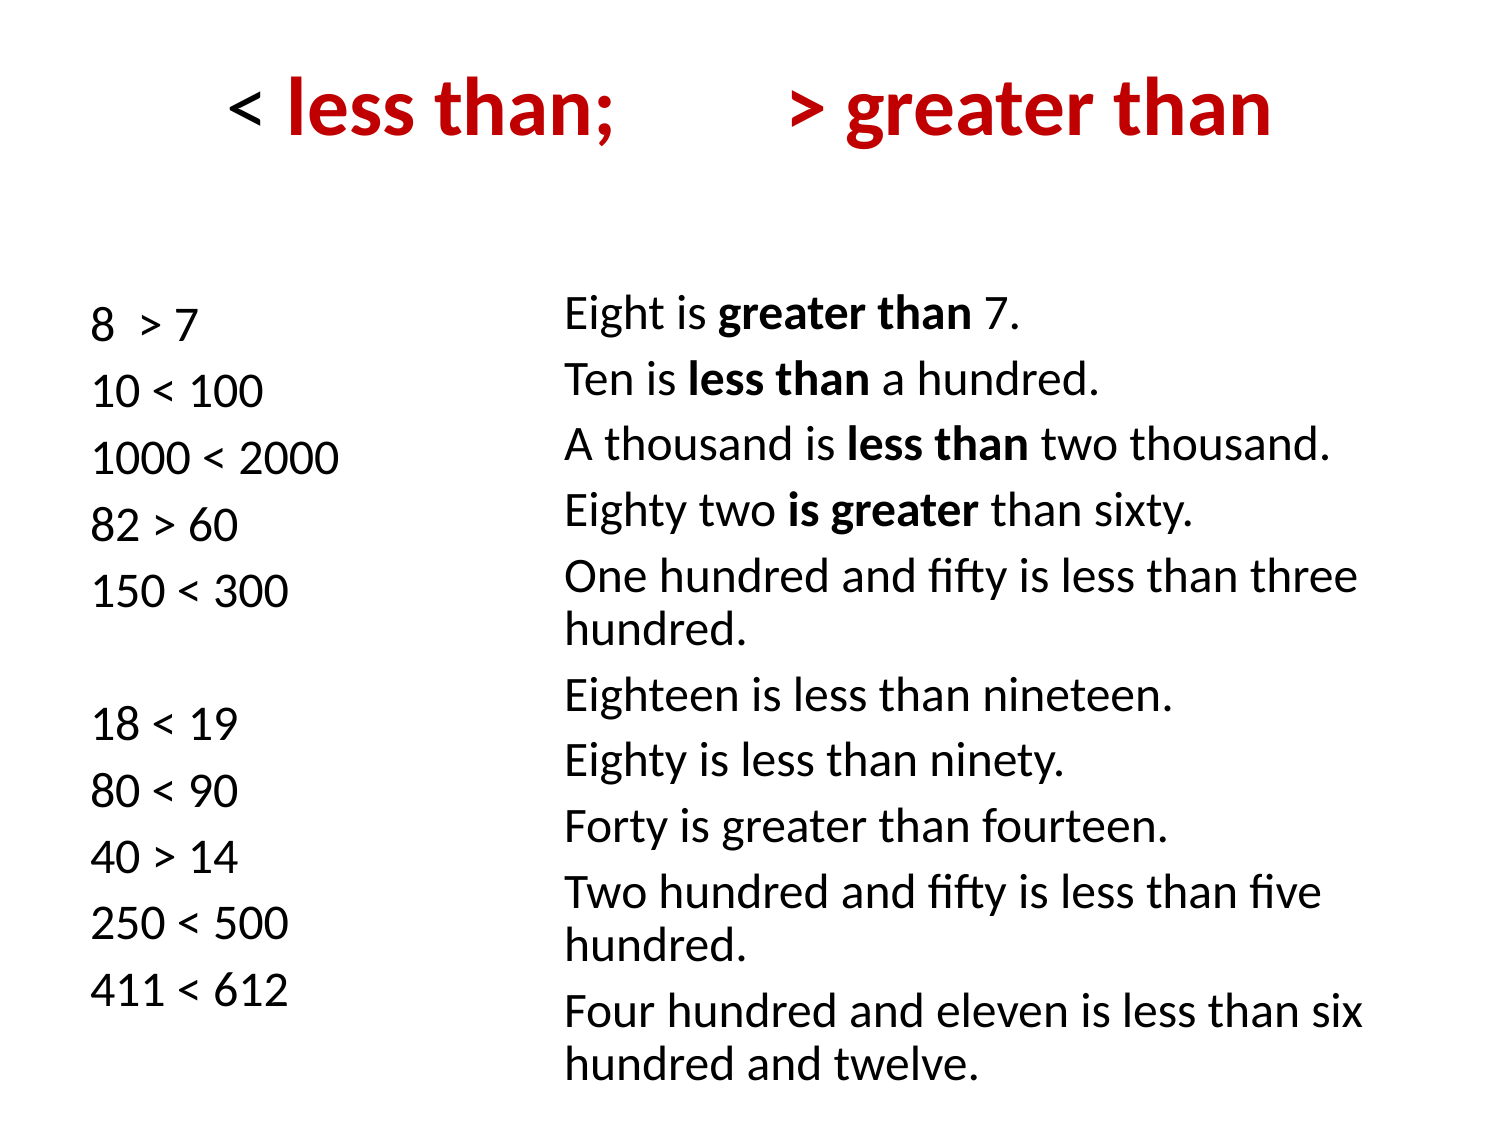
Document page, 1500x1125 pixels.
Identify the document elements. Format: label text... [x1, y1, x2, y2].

list 8 > 7 10 < 100 1000 < 2000 82 > 60 150 < 300 18 < 19 80 < 90 40 > 14 250 < 500 411 < 612 [75, 290, 502, 1106]
list Eight is greater than 7. Ten is less than a hundred. A thousand is less than two thousand. Eighty two is greater than sixty. One hundred and fifty is less than three hundred. Eighteen is less than nineteen. Eighty is less than ninety. Forty is greater than fourteen. Two hundred and fifty is less than five hundred. Four hundred and eleven is less than six hundred and twelve. [549, 278, 1471, 1106]
title < less than; > greater than [75, 45, 1426, 150]
